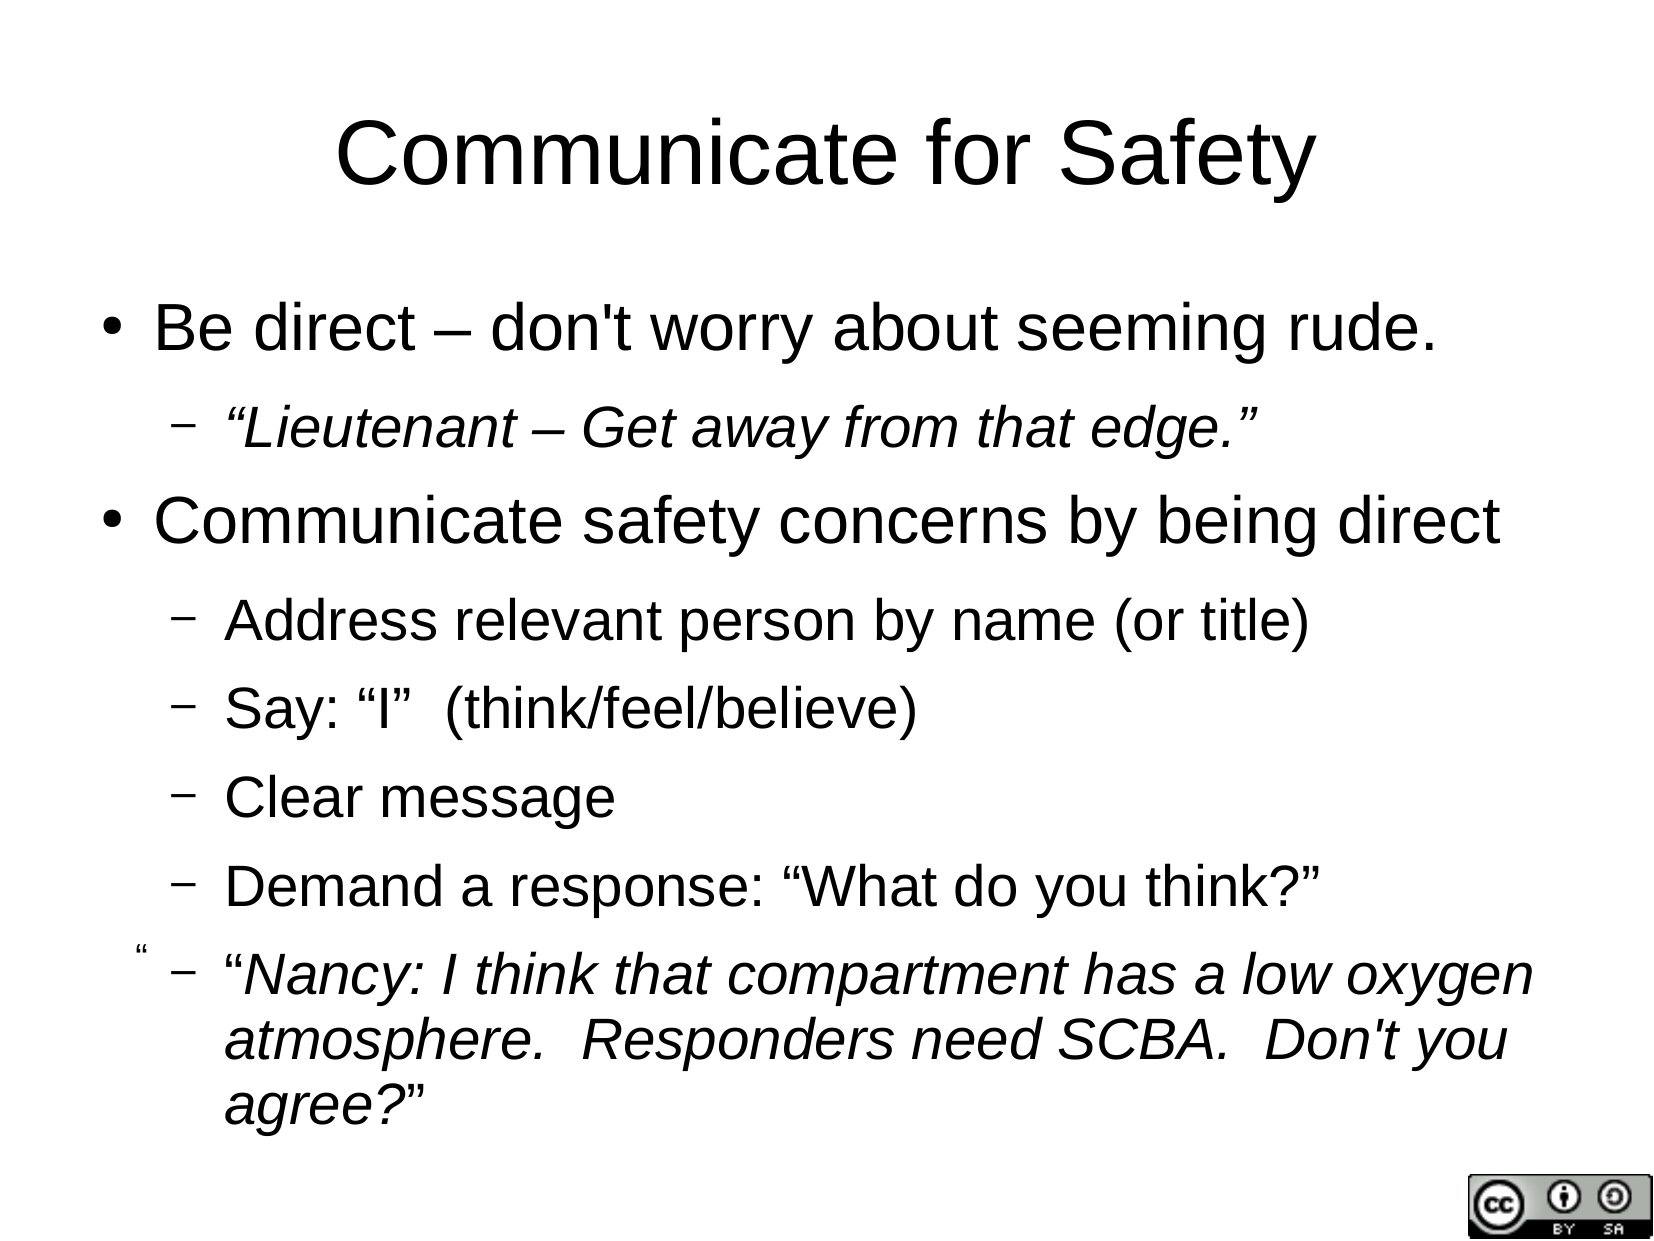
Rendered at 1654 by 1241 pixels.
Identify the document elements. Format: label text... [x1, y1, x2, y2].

list Be direct – don't worry about seeming rude. “Lieutenant – Get away from that edge.” Communicate safety concerns by being direct Address relevant person by name (or title) Say: “I” (think/feel/believe) Clear message Demand a response: “What do you think?” “Nancy: I think that compartment has a low oxygen atmosphere. Responders need SCBA. Don't you agree?” [82, 290, 1571, 1145]
text_box “ [120, 928, 163, 986]
title Communicate for Safety [82, 49, 1571, 257]
picture [1468, 1174, 1653, 1239]
